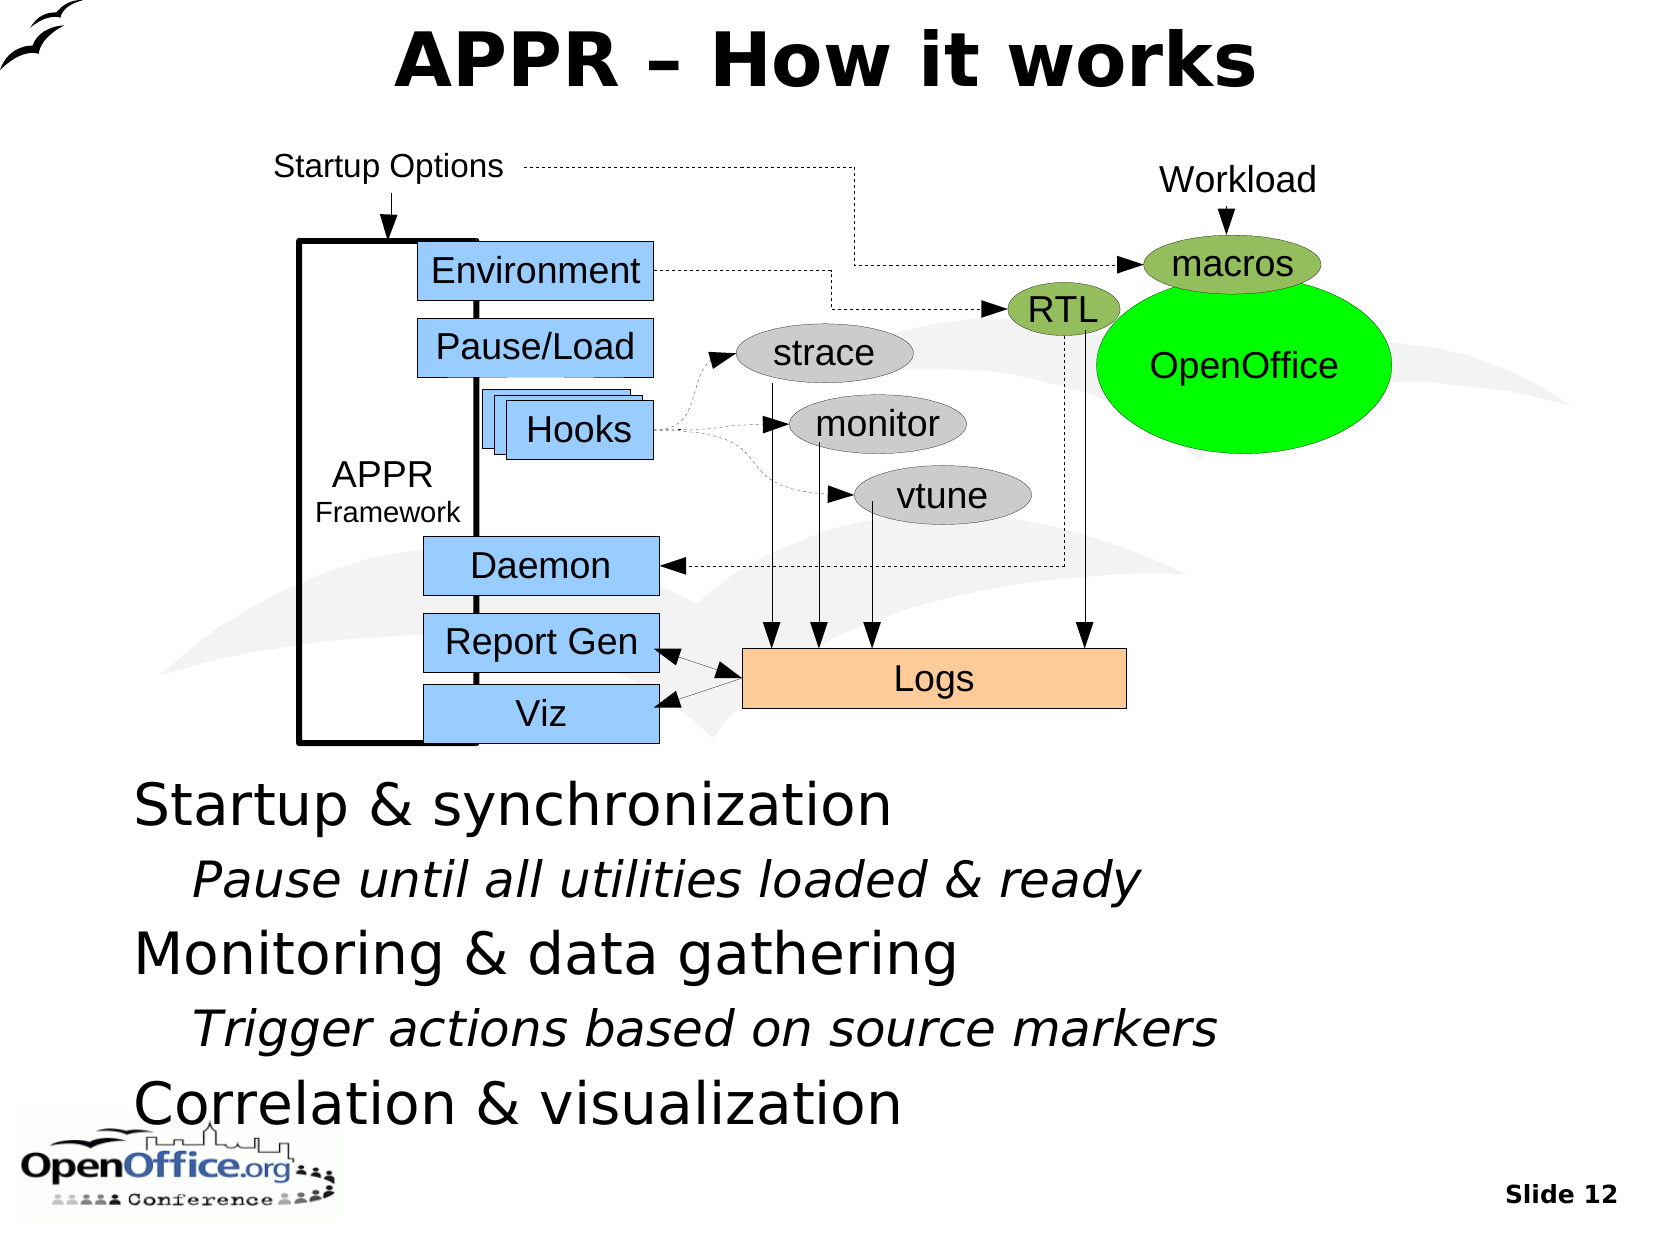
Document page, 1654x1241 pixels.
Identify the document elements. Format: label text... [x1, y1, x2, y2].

title APPR – How it works [0, 0, 1654, 121]
chart [137, 107, 1534, 764]
list Startup & synchronization Pause until all utilities loaded & ready Monitoring & data gathering Trigger actions based on source markers Correlation & visualization [133, 771, 1559, 1143]
picture [15, 1112, 341, 1220]
